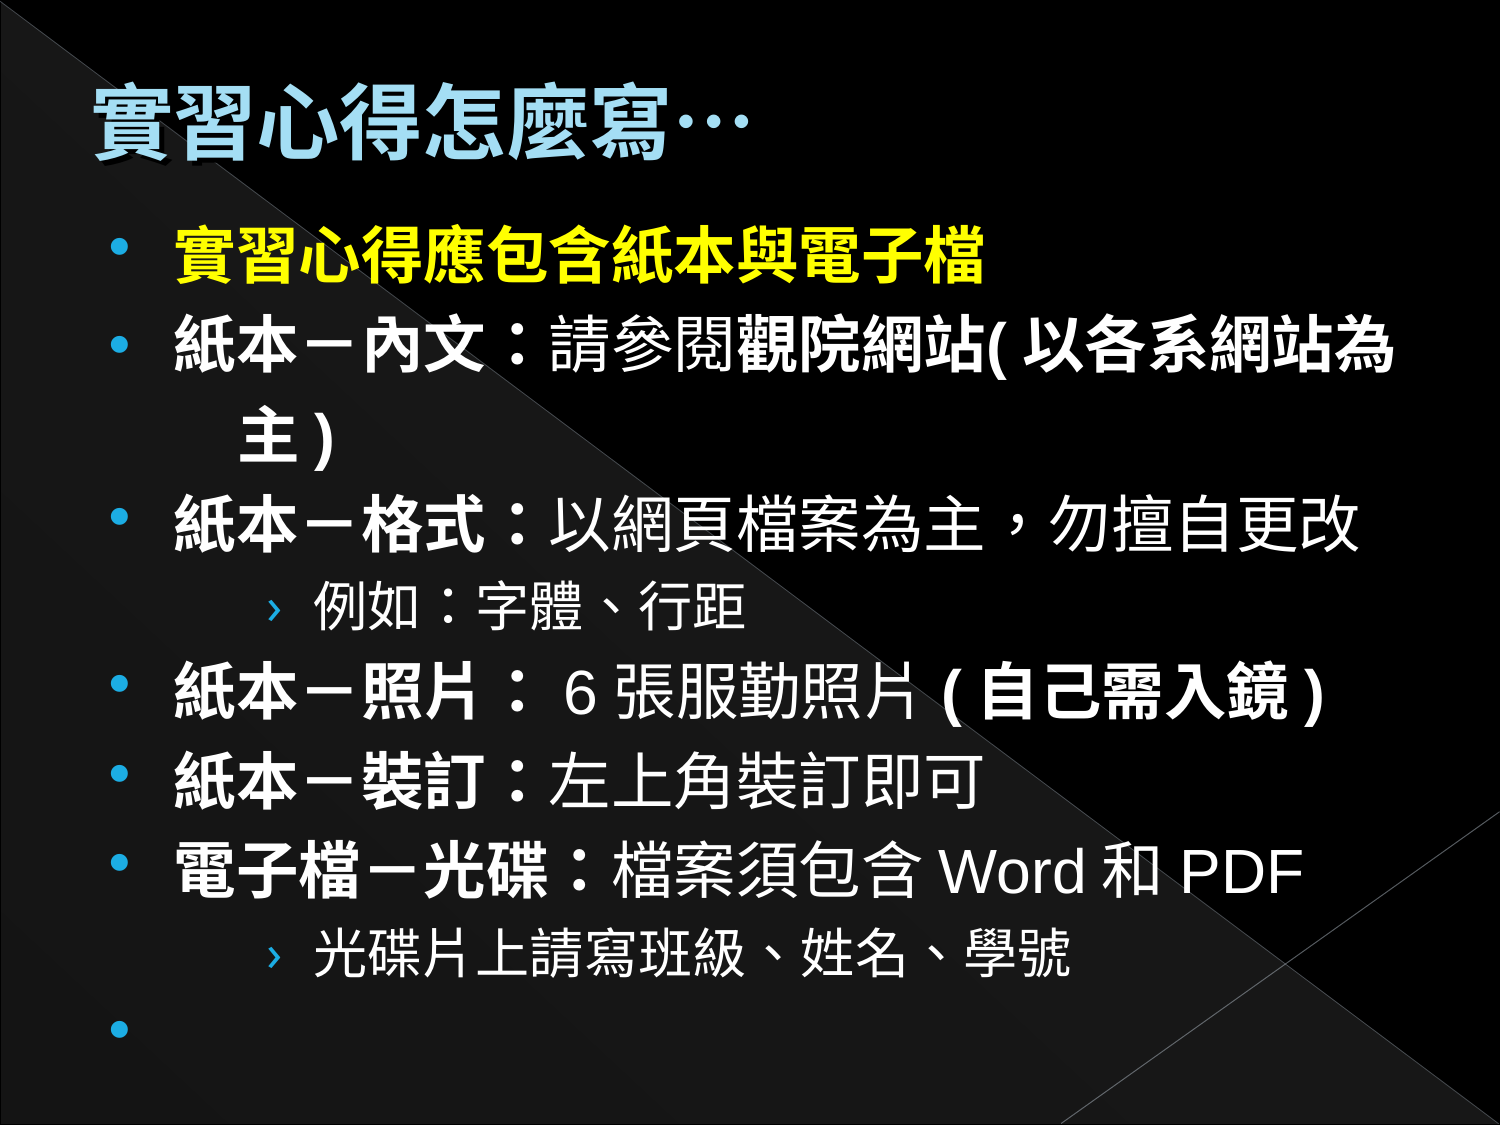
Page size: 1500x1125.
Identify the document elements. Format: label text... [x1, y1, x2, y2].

list 實習心得應包含紙本與電子檔 紙本－內文：請參閱觀院網站(以各系網站為主) 紙本－格式：以網頁檔案為主，勿擅自更改 例如：字體、行距 紙本－照片：6張服勤照片(自己需入鏡) 紙本－裝訂：左上角裝訂即可 電子檔－光碟：檔案須包含Word和PDF 光碟片上請寫班級、姓名、學號 [75, 208, 1471, 1106]
title 實習心得怎麼寫… [75, 43, 1426, 197]
